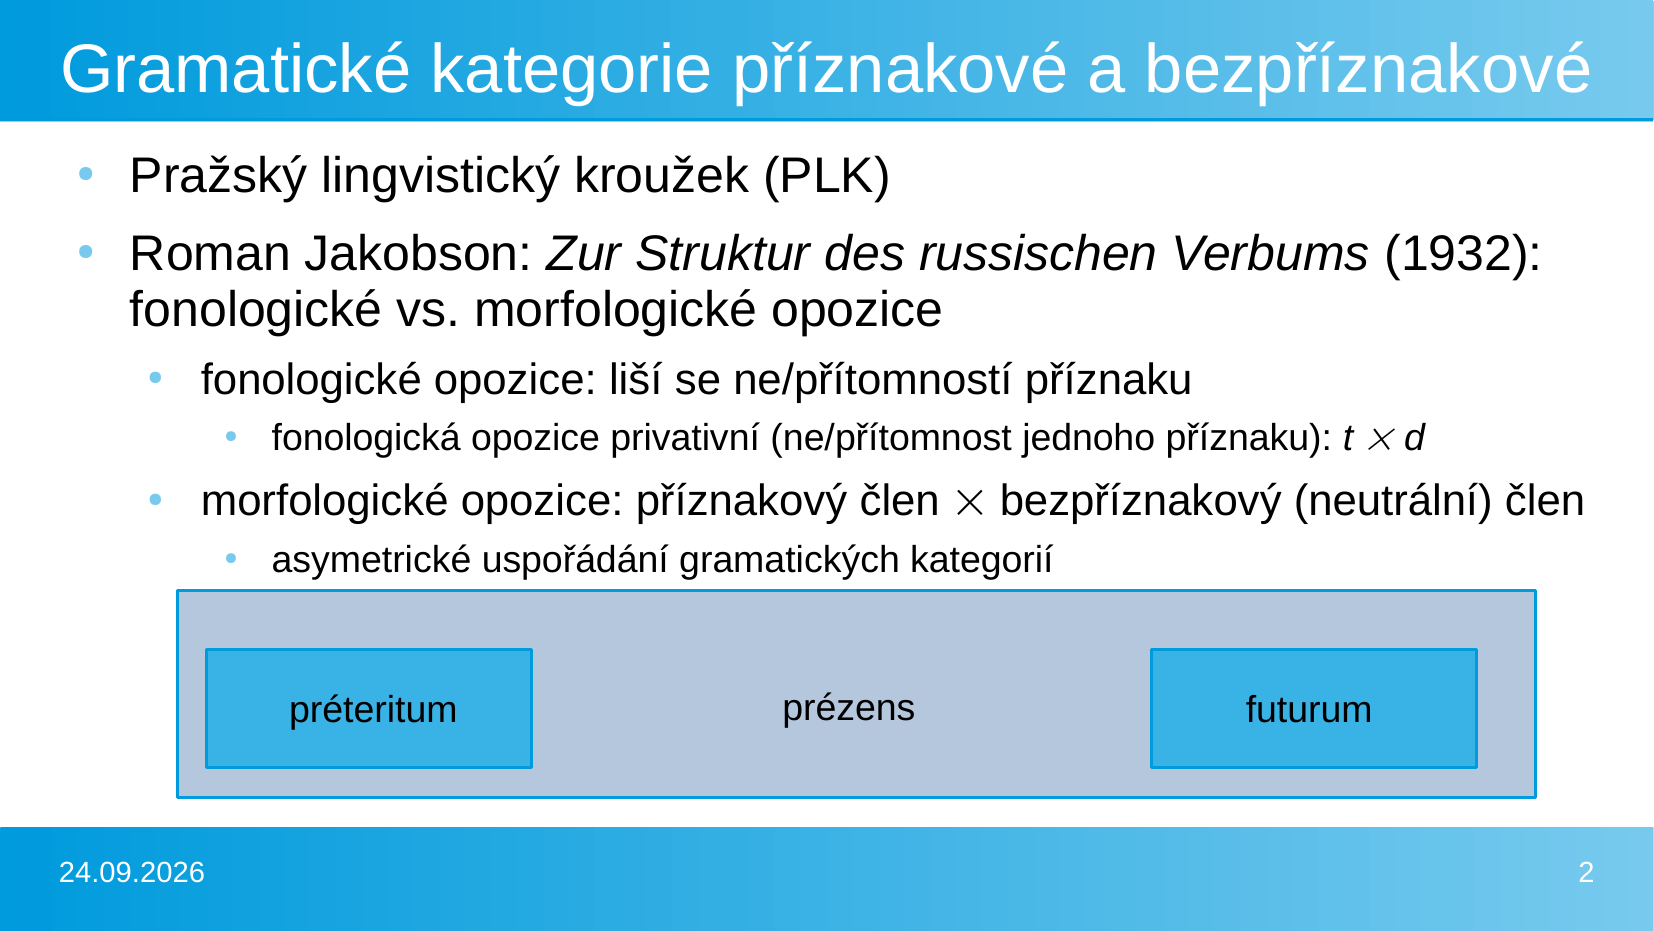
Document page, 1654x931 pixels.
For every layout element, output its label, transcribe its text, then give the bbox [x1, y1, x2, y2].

text_box préteritum [274, 681, 473, 739]
text_box [177, 590, 1536, 798]
list Pražský lingvistický kroužek (PLK) Roman Jakobson: Zur Struktur des russischen Verbums (1932): fonologické vs. morfologické opozice fonologické opozice: liší se ne/přítomností příznaku fonologická opozice privativní (ne/přítomnost jednoho příznaku): t  d morfologické opozice: příznakový člen  bezpříznakový (neutrální) člen asymetrické uspořádání gramatických kategorií [59, 147, 1595, 827]
text_box prézens [767, 679, 931, 736]
text_box futurum [1231, 681, 1388, 739]
title Gramatické kategorie příznakové a bezpříznakové [59, 29, 1595, 108]
